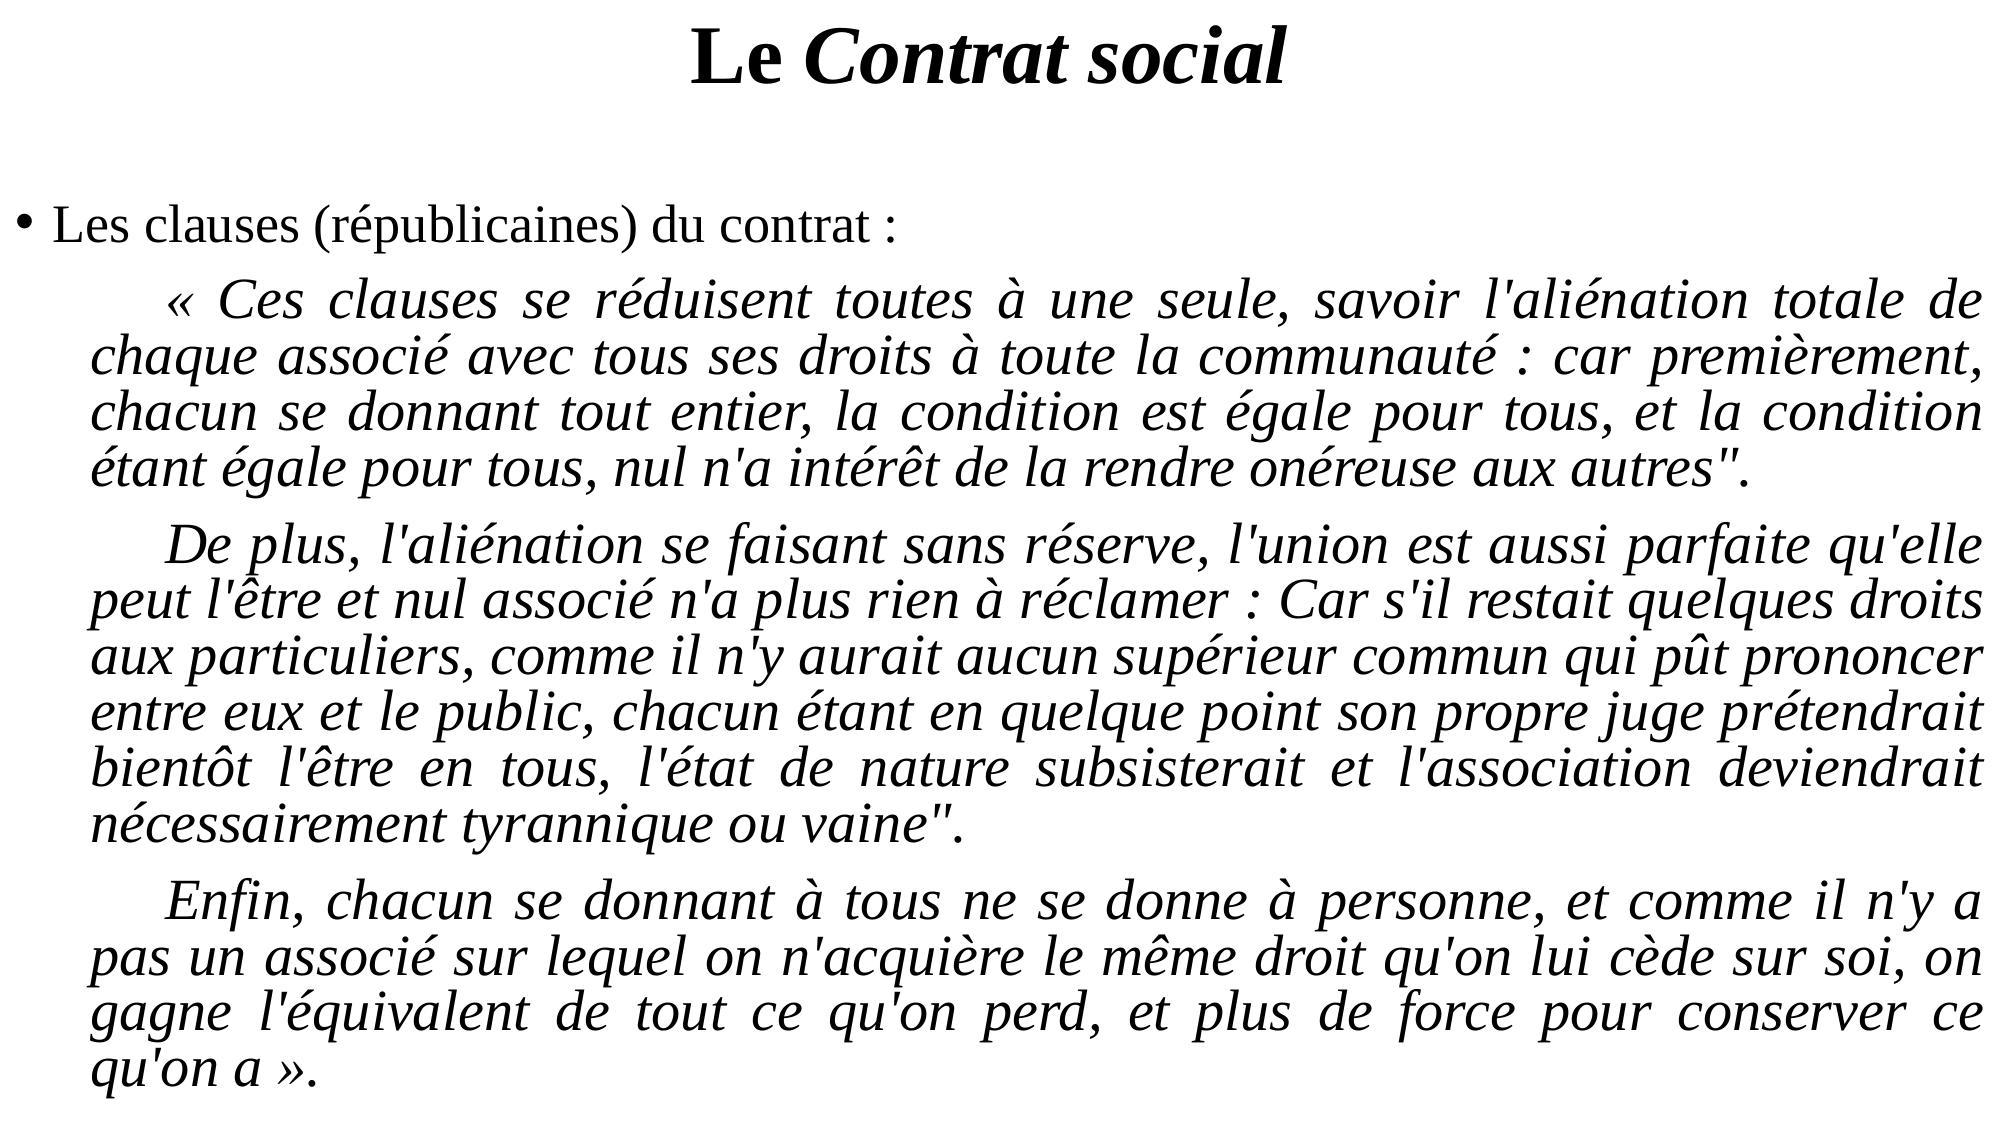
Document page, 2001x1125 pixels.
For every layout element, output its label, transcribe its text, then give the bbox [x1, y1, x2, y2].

list Les clauses (républicaines) du contrat : « Ces clauses se réduisent toutes à une seule, savoir l'aliénation totale de chaque associé avec tous ses droits à toute la communauté : car premièrement, chacun se donnant tout entier, la condition est égale pour tous, et la condition étant égale pour tous, nul n'a intérêt de la rendre onéreuse aux autres". De plus, l'aliénation se faisant sans réserve, l'union est aussi parfaite qu'elle peut l'être et nul associé n'a plus rien à réclamer : Car s'il restait quelques droits aux particuliers, comme il n'y aurait aucun supérieur commun qui pût prononcer entre eux et le public, chacun étant en quelque point son propre juge prétendrait bientôt l'être en tous, l'état de nature subsisterait et l'association deviendrait nécessairement tyrannique ou vaine". Enfin, chacun se donnant à tous ne se donne à personne, et comme il n'y a pas un associé sur lequel on n'acquière le même droit qu'on lui cède sur soi, on gagne l'équivalent de tout ce qu'on perd, et plus de force pour conserver ce qu'on a ». [0, 193, 2000, 1125]
title Le Contrat social [249, 0, 1750, 114]
